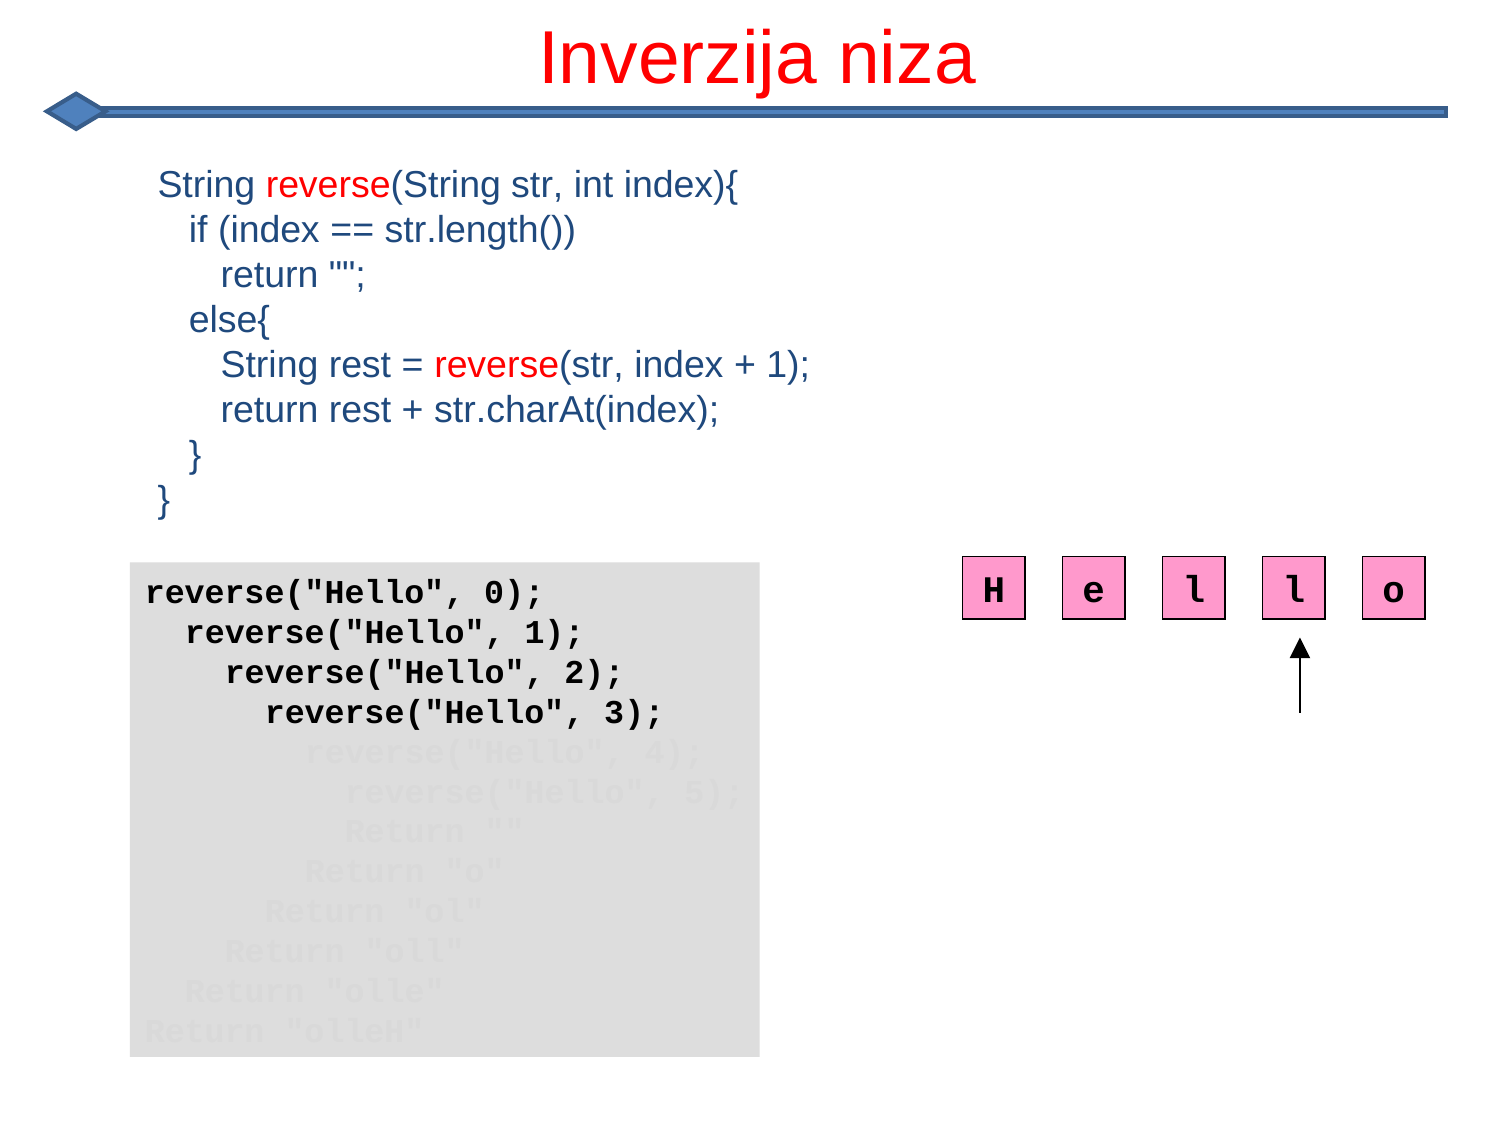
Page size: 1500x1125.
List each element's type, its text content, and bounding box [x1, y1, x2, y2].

title Inverzija niza [82, 0, 1433, 108]
text_box l [1162, 556, 1225, 620]
text_box String reverse(String str, int index){ if (index == str.length()) return ""; else{ String rest = reverse(str, index + 1); return rest + str.charAt(index); } } [142, 152, 826, 528]
text_box H [962, 556, 1025, 620]
text_box e [1062, 556, 1126, 620]
text_box o [1362, 556, 1426, 620]
text_box reverse("Hello", 0); reverse("Hello", 1); reverse("Hello", 2); reverse("Hello", 3); reverse("Hello", 4); reverse("Hello", 5); Return "" Return "o" Return "ol" Return "oll" Return "olle" Return "olleH" [129, 562, 760, 1057]
text_box l [1262, 556, 1325, 620]
